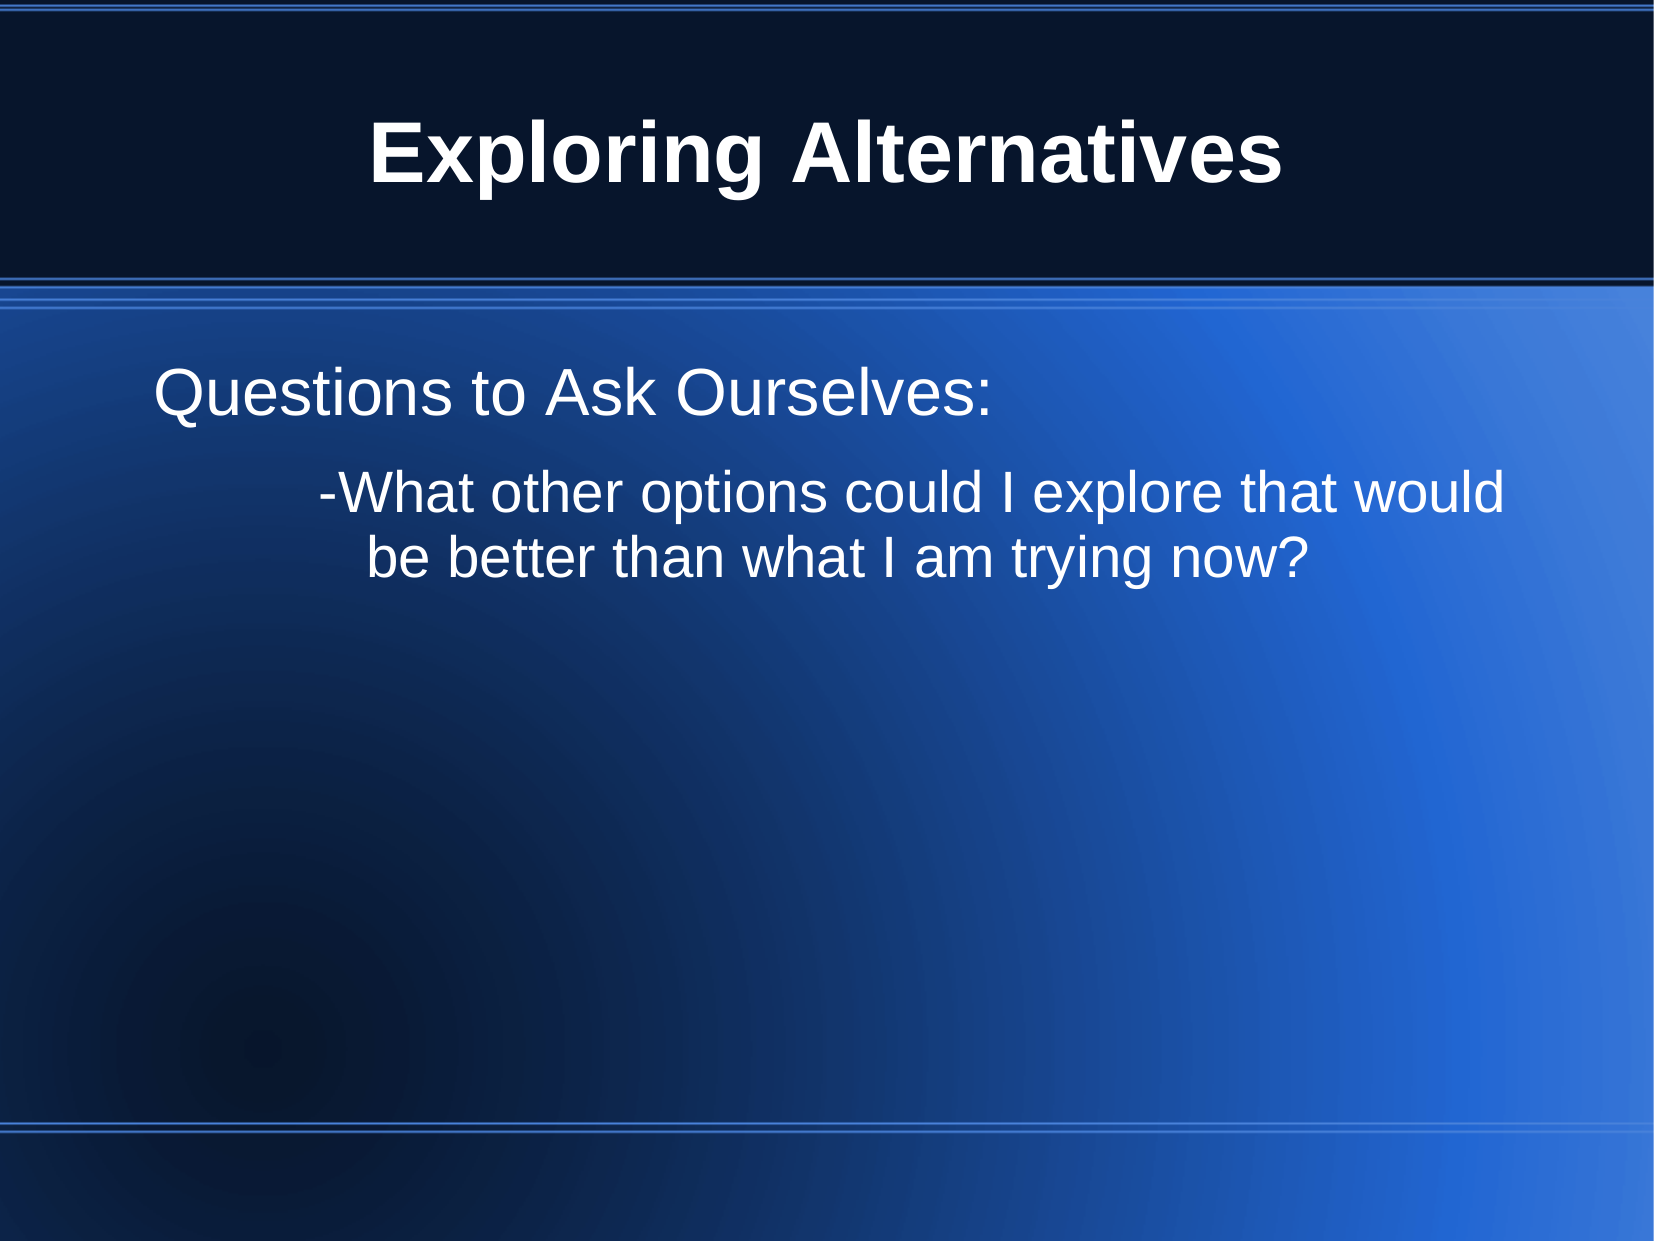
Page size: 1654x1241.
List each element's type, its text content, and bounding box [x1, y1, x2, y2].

title Exploring Alternatives [82, 49, 1571, 257]
list Questions to Ask Ourselves: -What other options could I explore that would be better than what I am trying now? [82, 355, 1571, 1058]
picture [0, 0, 1654, 1241]
